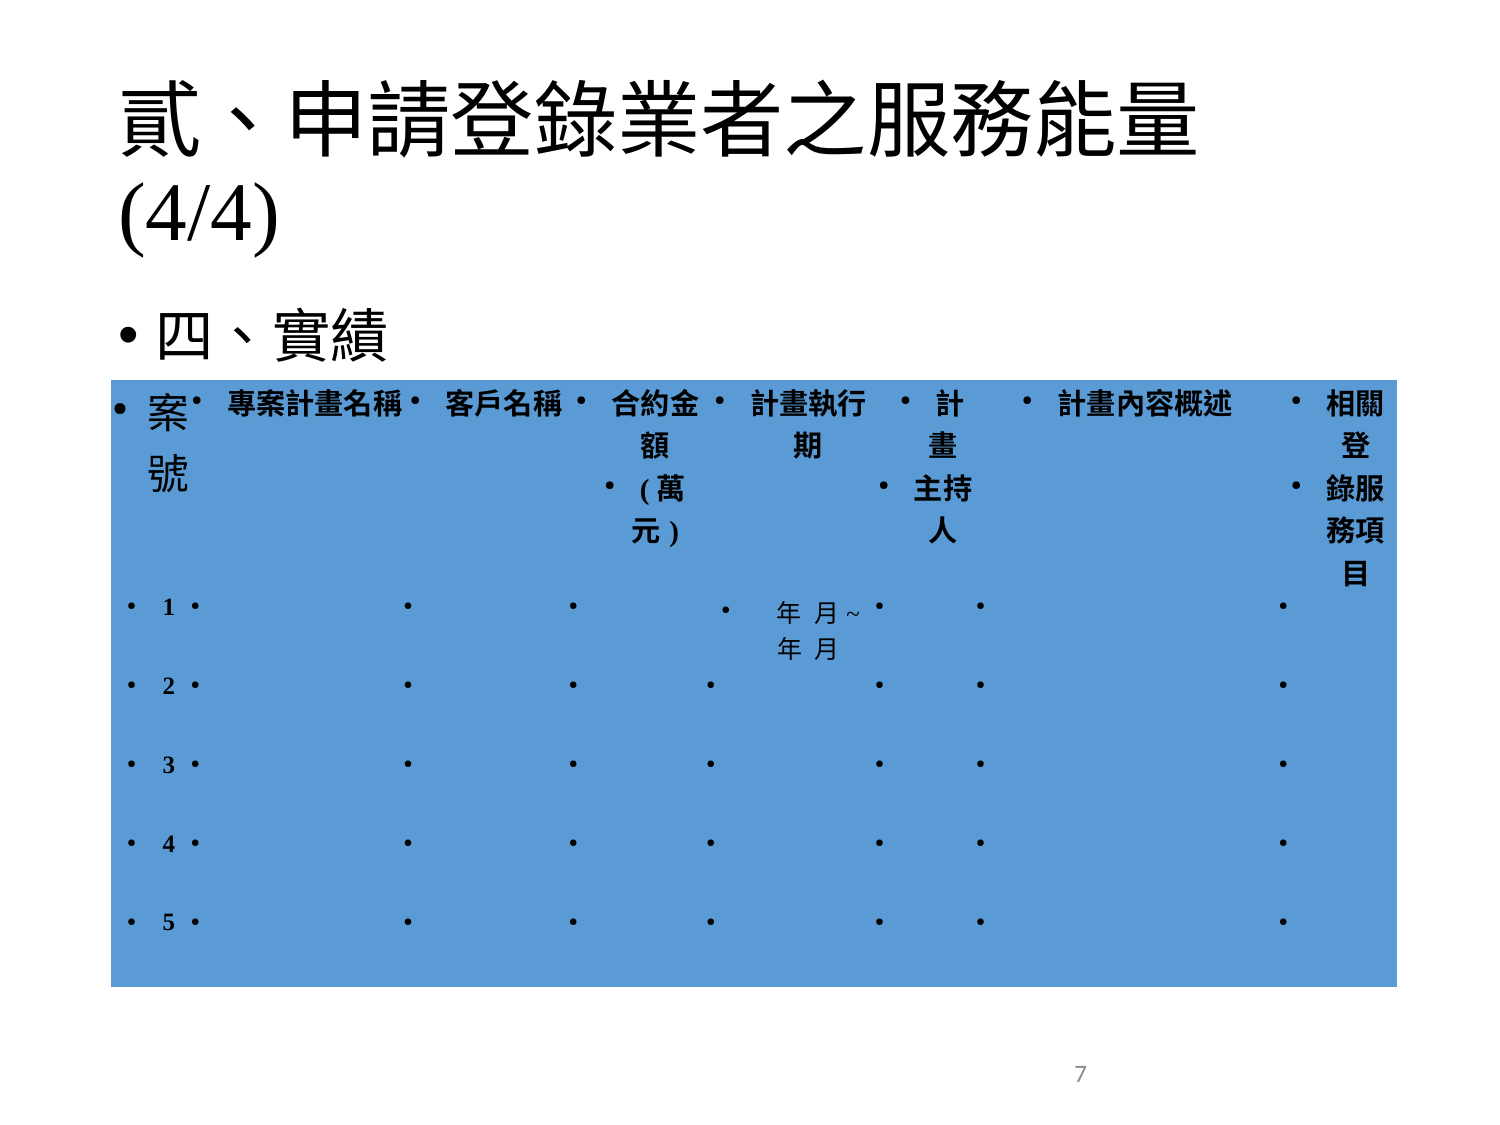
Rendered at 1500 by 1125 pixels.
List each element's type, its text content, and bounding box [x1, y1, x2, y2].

table_cell [707, 830, 875, 909]
table_cell [191, 830, 404, 909]
table_cell [976, 751, 1279, 830]
table_cell [707, 751, 875, 830]
table_cell [191, 672, 404, 751]
table_cell [569, 830, 707, 909]
table_header 計畫內容概述 [976, 380, 1279, 593]
table_cell [404, 672, 569, 751]
table_cell [404, 751, 569, 830]
table_cell [569, 672, 707, 751]
table_cell 5 [111, 909, 191, 987]
table_cell [1279, 593, 1397, 672]
table_header 相關登 錄服務項目 [1279, 380, 1397, 593]
table_cell [976, 672, 1279, 751]
table_cell 4 [111, 830, 191, 909]
table_header 專案計畫名稱 [191, 380, 404, 593]
table_cell [976, 593, 1279, 672]
text_box [1059, 1042, 1397, 1103]
table_header 客戶名稱 [404, 380, 569, 593]
table_header 計畫 主持人 [875, 380, 976, 593]
table_cell [707, 672, 875, 751]
table_header 合約金額 (萬元) [569, 380, 707, 593]
table_cell [1279, 672, 1397, 751]
table_cell [404, 830, 569, 909]
table_cell [404, 593, 569, 672]
table_cell [875, 593, 976, 672]
table_cell [404, 909, 569, 987]
table_cell 1 [111, 593, 191, 672]
table_cell [191, 751, 404, 830]
table_cell [1279, 909, 1397, 987]
table_cell [1279, 751, 1397, 830]
table_cell [875, 751, 976, 830]
table_header 案號 [111, 380, 191, 593]
table_cell 3 [111, 751, 191, 830]
title 貳、申請登錄業者之服務能量(4/4) [103, 59, 1397, 278]
table_cell [976, 909, 1279, 987]
table_cell [1279, 830, 1397, 909]
table_cell [707, 909, 875, 987]
list 四、實績 [103, 299, 1397, 1014]
table_cell [875, 909, 976, 987]
table_cell [875, 830, 976, 909]
table_header 計畫執行期 [707, 380, 875, 593]
table_cell [875, 672, 976, 751]
table_cell [191, 909, 404, 987]
table_cell [976, 830, 1279, 909]
table_cell [569, 909, 707, 987]
table_cell [569, 751, 707, 830]
table_cell 2 [111, 672, 191, 751]
table_cell 年 月~ 年 月 [707, 593, 875, 672]
table_cell [569, 593, 707, 672]
table_cell [191, 593, 404, 672]
